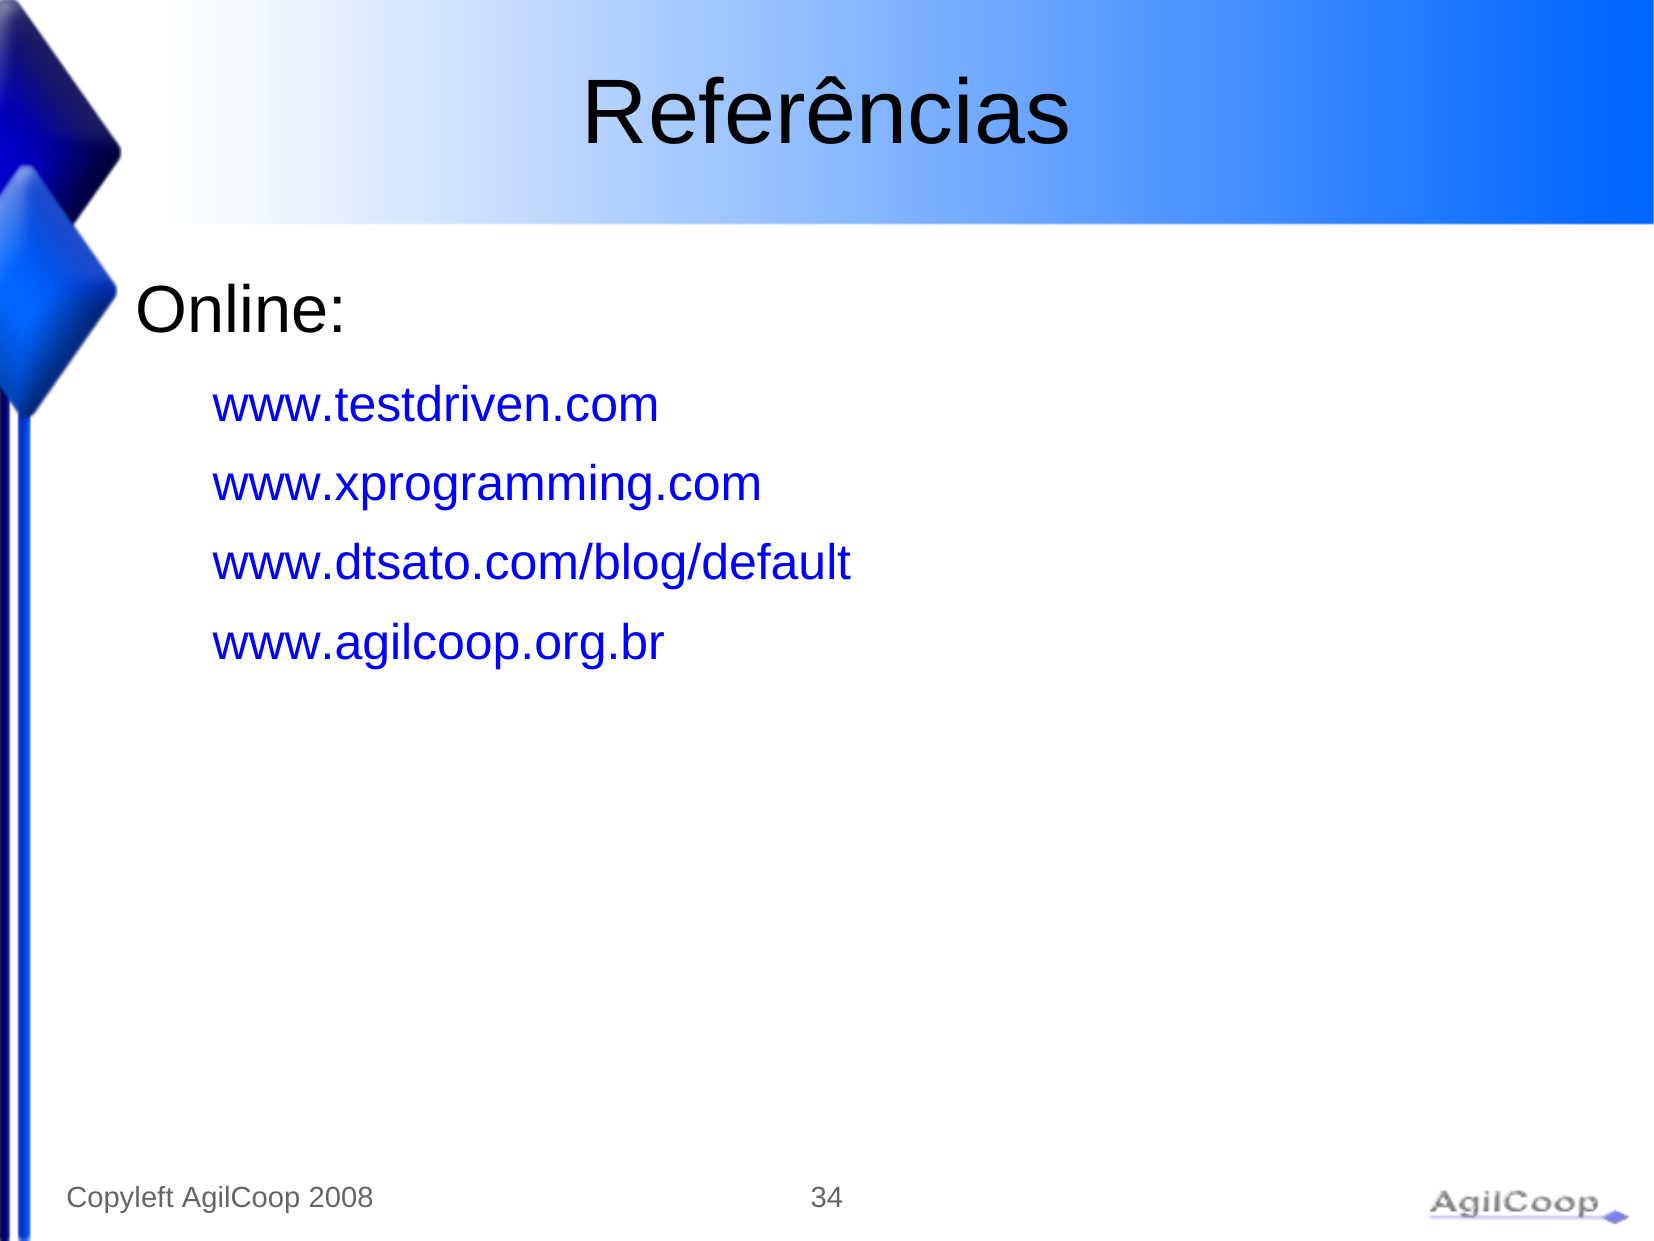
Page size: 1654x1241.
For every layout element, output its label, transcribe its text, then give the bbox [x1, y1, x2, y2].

picture [0, 0, 1654, 1241]
list Online: www.testdriven.com www.xprogramming.com www.dtsato.com/blog/default www.agilcoop.org.br [118, 271, 1607, 1108]
title Referências [82, 15, 1571, 208]
